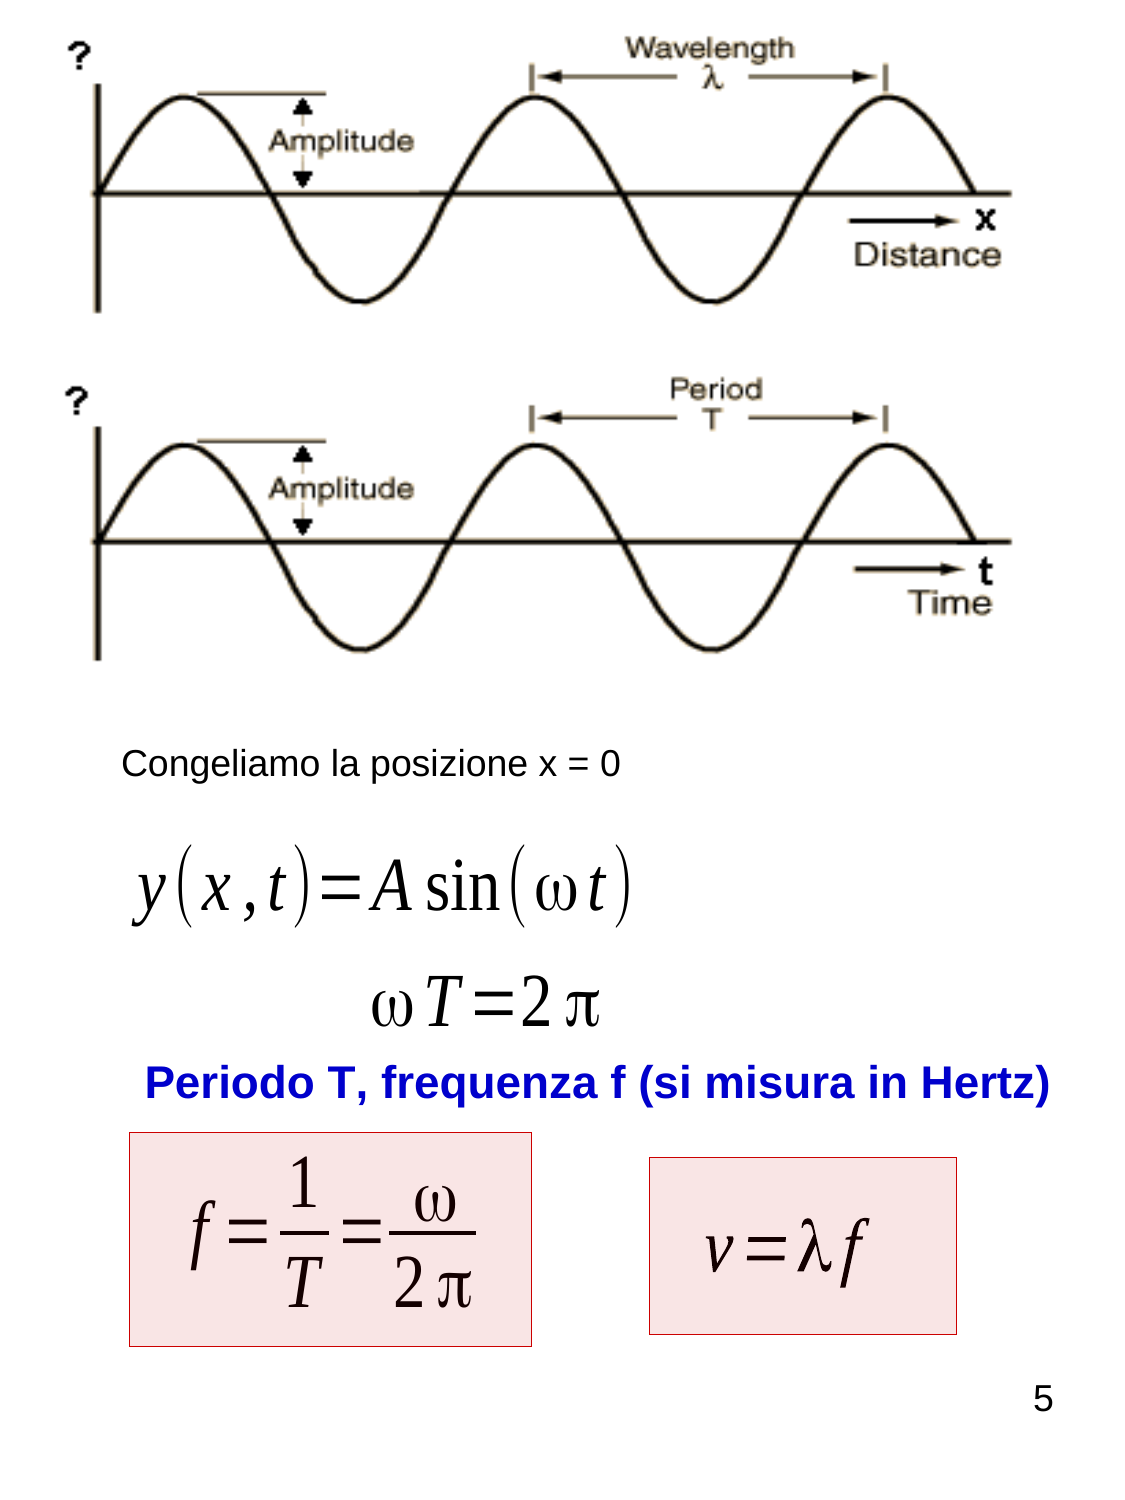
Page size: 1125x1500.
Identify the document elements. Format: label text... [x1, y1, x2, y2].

chart [354, 959, 618, 1045]
text_box Congeliamo la posizione x = 0 [106, 731, 851, 792]
chart [112, 838, 650, 931]
text_box Periodo T, frequenza f (si misura in Hertz) [129, 1045, 1125, 1171]
text_box [129, 1132, 957, 1500]
picture [50, 23, 1040, 686]
